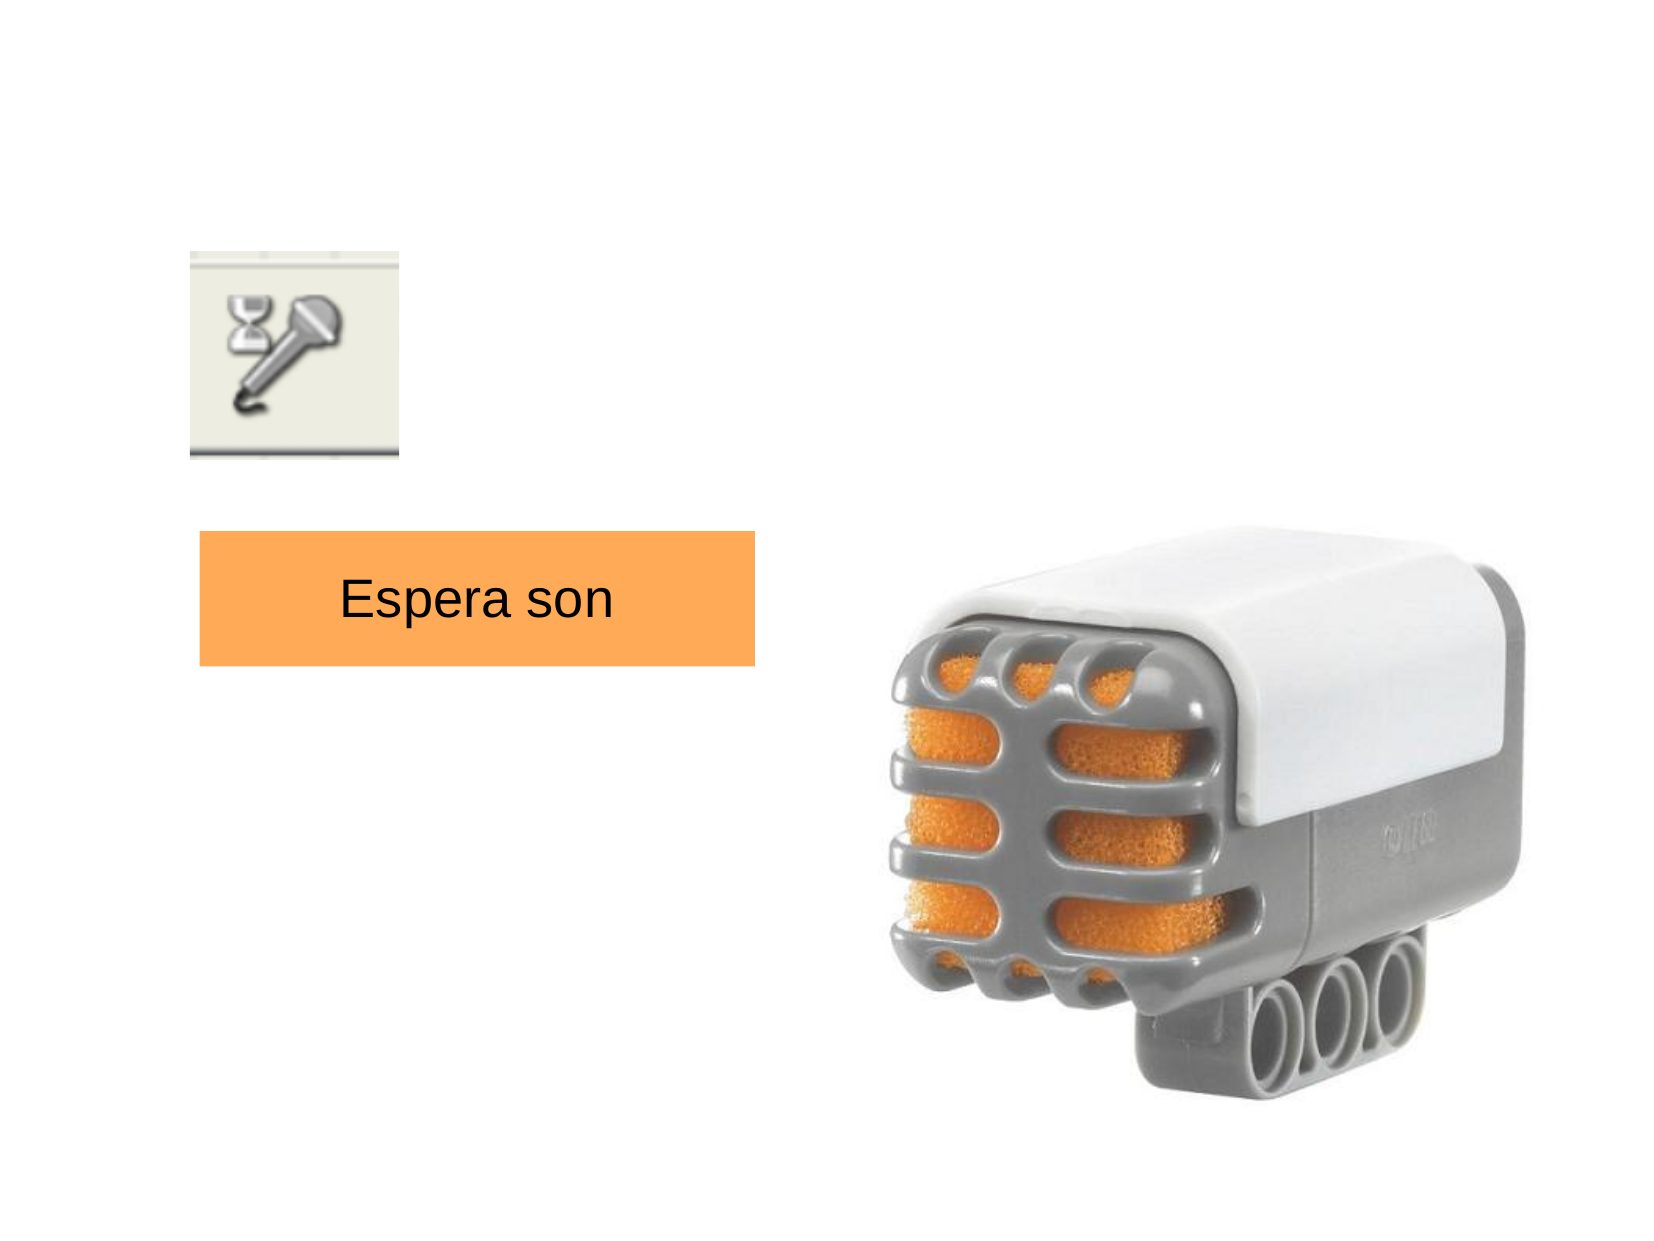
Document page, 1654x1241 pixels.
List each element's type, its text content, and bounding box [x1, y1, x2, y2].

text_box Espera son [199, 531, 755, 667]
picture [189, 251, 400, 460]
picture [854, 513, 1590, 1112]
